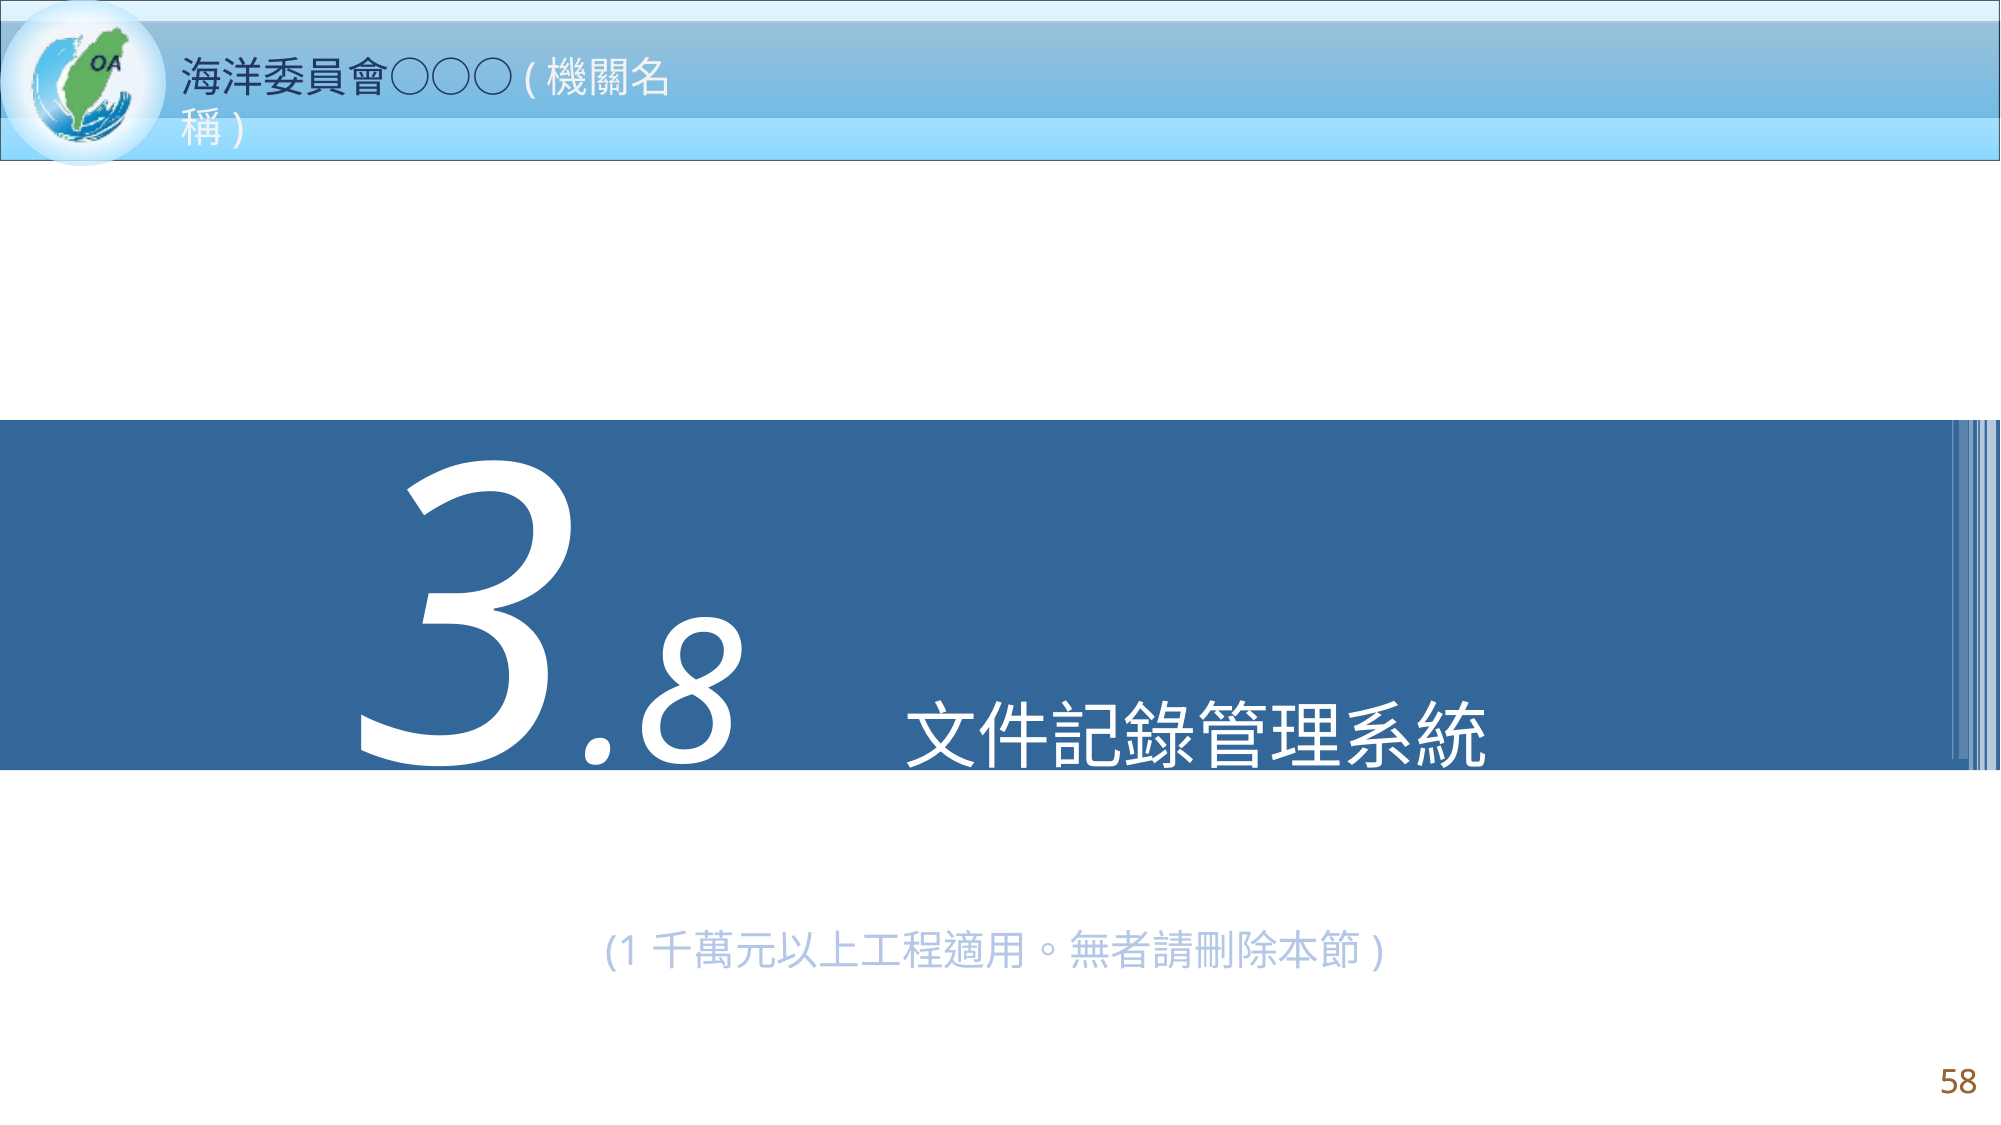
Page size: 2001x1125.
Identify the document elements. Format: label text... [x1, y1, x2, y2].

picture [0, 0, 166, 166]
text_box 文件記錄管理系統 [889, 571, 2000, 897]
text_box (1千萬元以上工程適用。無者請刪除本節) [0, 786, 2000, 1112]
text_box [869, 417, 2000, 771]
text_box 3.8 [337, 338, 869, 786]
text_box [0, 420, 337, 771]
